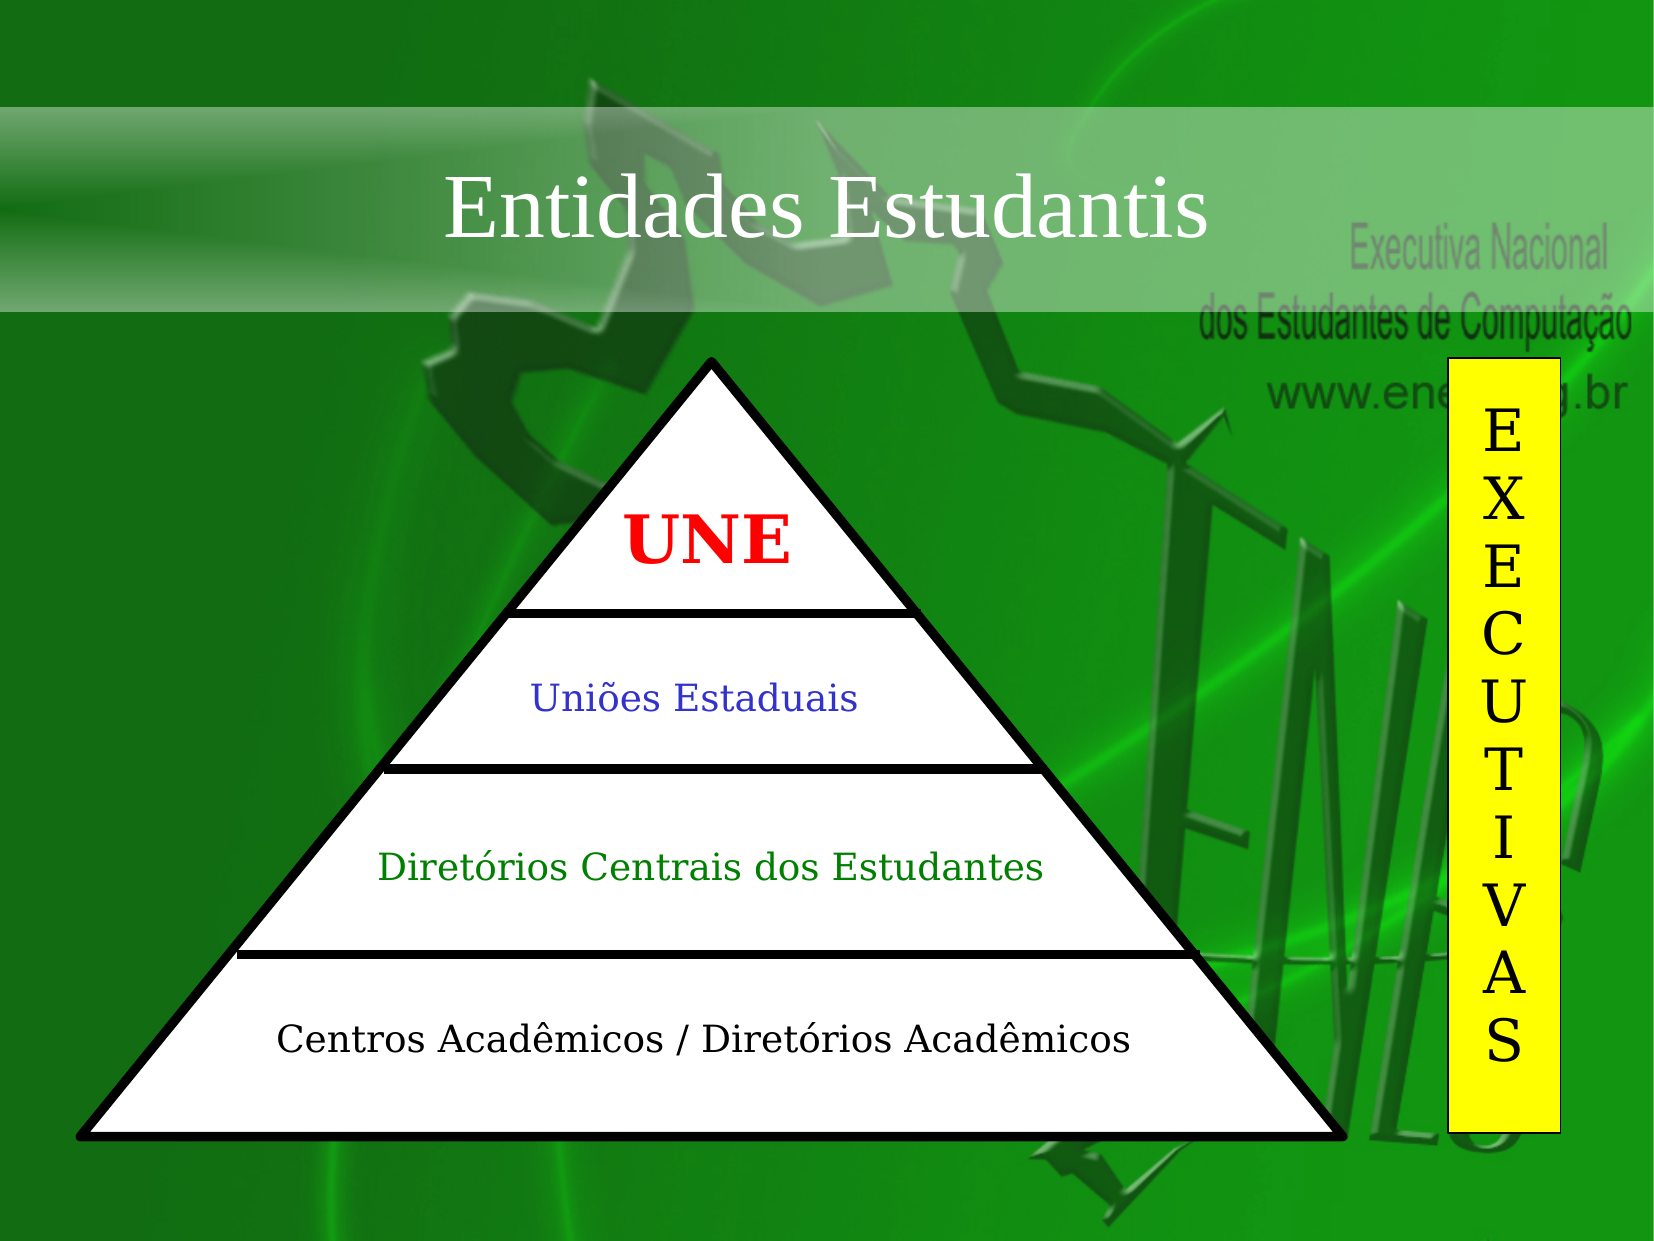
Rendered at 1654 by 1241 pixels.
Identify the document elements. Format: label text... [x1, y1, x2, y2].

text_box [509, 361, 914, 609]
text_box Diretórios Centrais dos Estudantes [339, 838, 1083, 905]
text_box [80, 610, 1343, 1137]
text_box Uniões Estaduais [475, 669, 913, 735]
text_box Centros Acadêmicos / Diretórios Acadêmicos [261, 1009, 1156, 1078]
text_box UNE [607, 493, 818, 592]
title Entidades Estudantis [121, 102, 1534, 310]
text_box E X E C U T I V A S [1447, 358, 1561, 1134]
